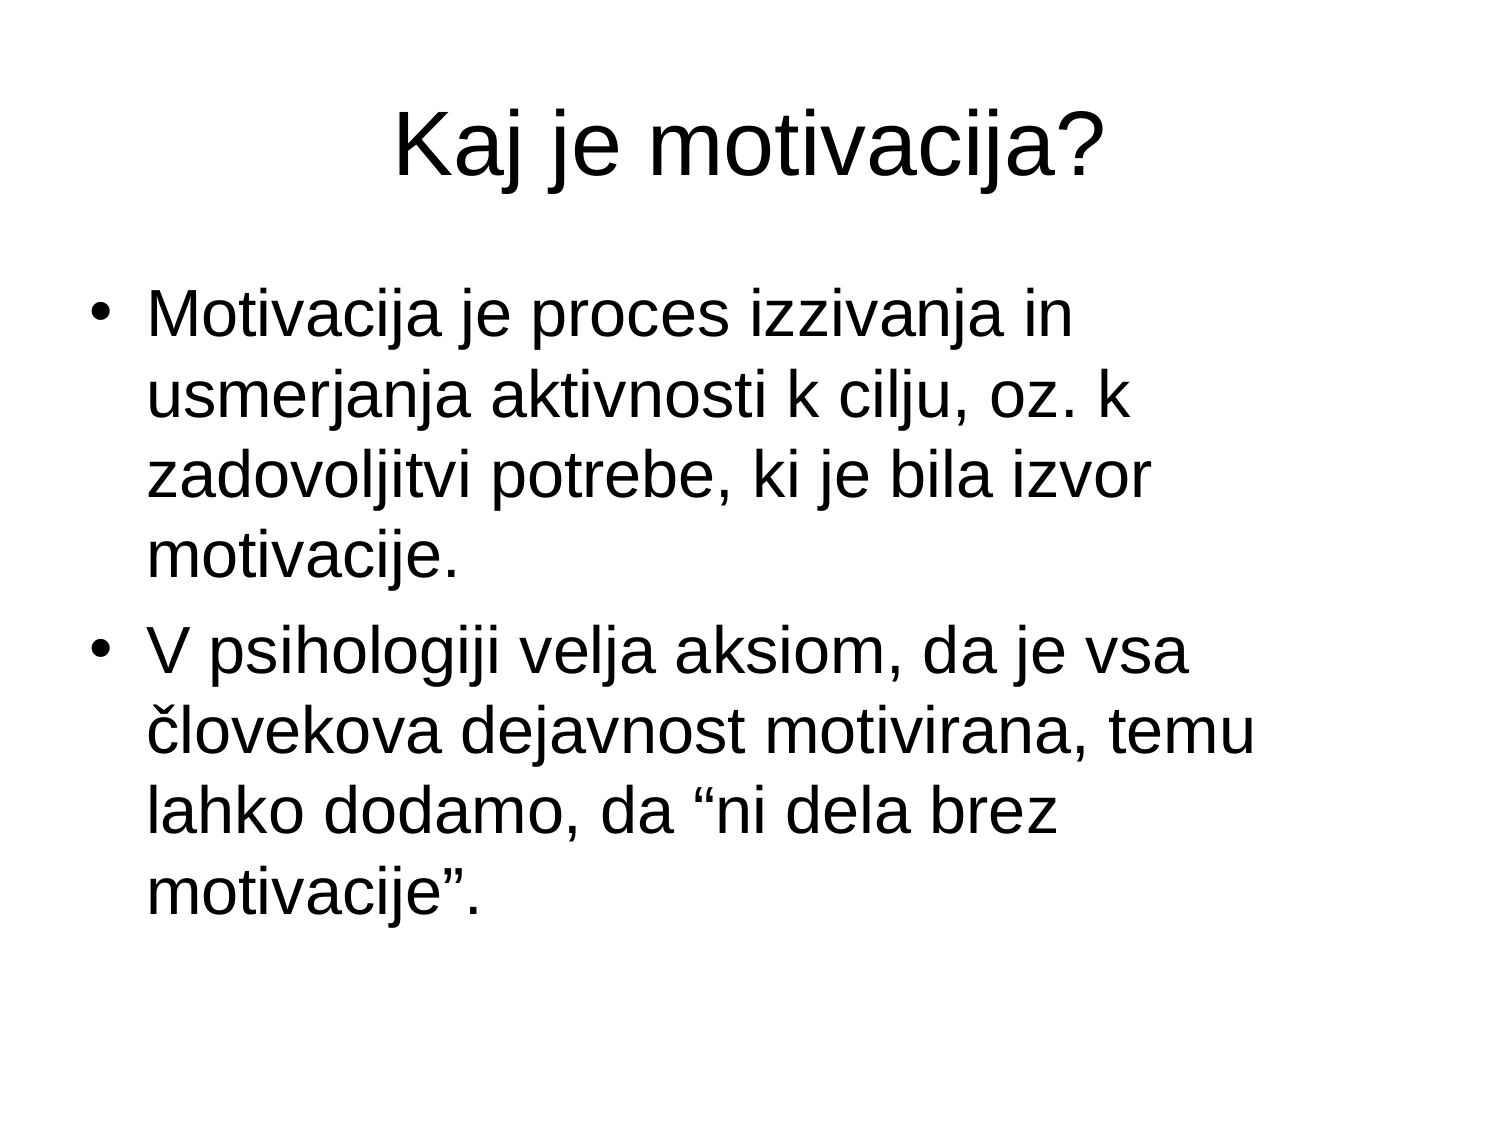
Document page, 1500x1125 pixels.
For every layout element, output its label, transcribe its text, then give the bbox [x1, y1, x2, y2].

list Motivacija je proces izzivanja in usmerjanja aktivnosti k cilju, oz. k zadovoljitvi potrebe, ki je bila izvor motivacije. V psihologiji velja aksiom, da je vsa človekova dejavnost motivirana, temu lahko dodamo, da “ni dela brez motivacije”. [75, 262, 1426, 1006]
title Kaj je motivacija? [75, 45, 1426, 233]
